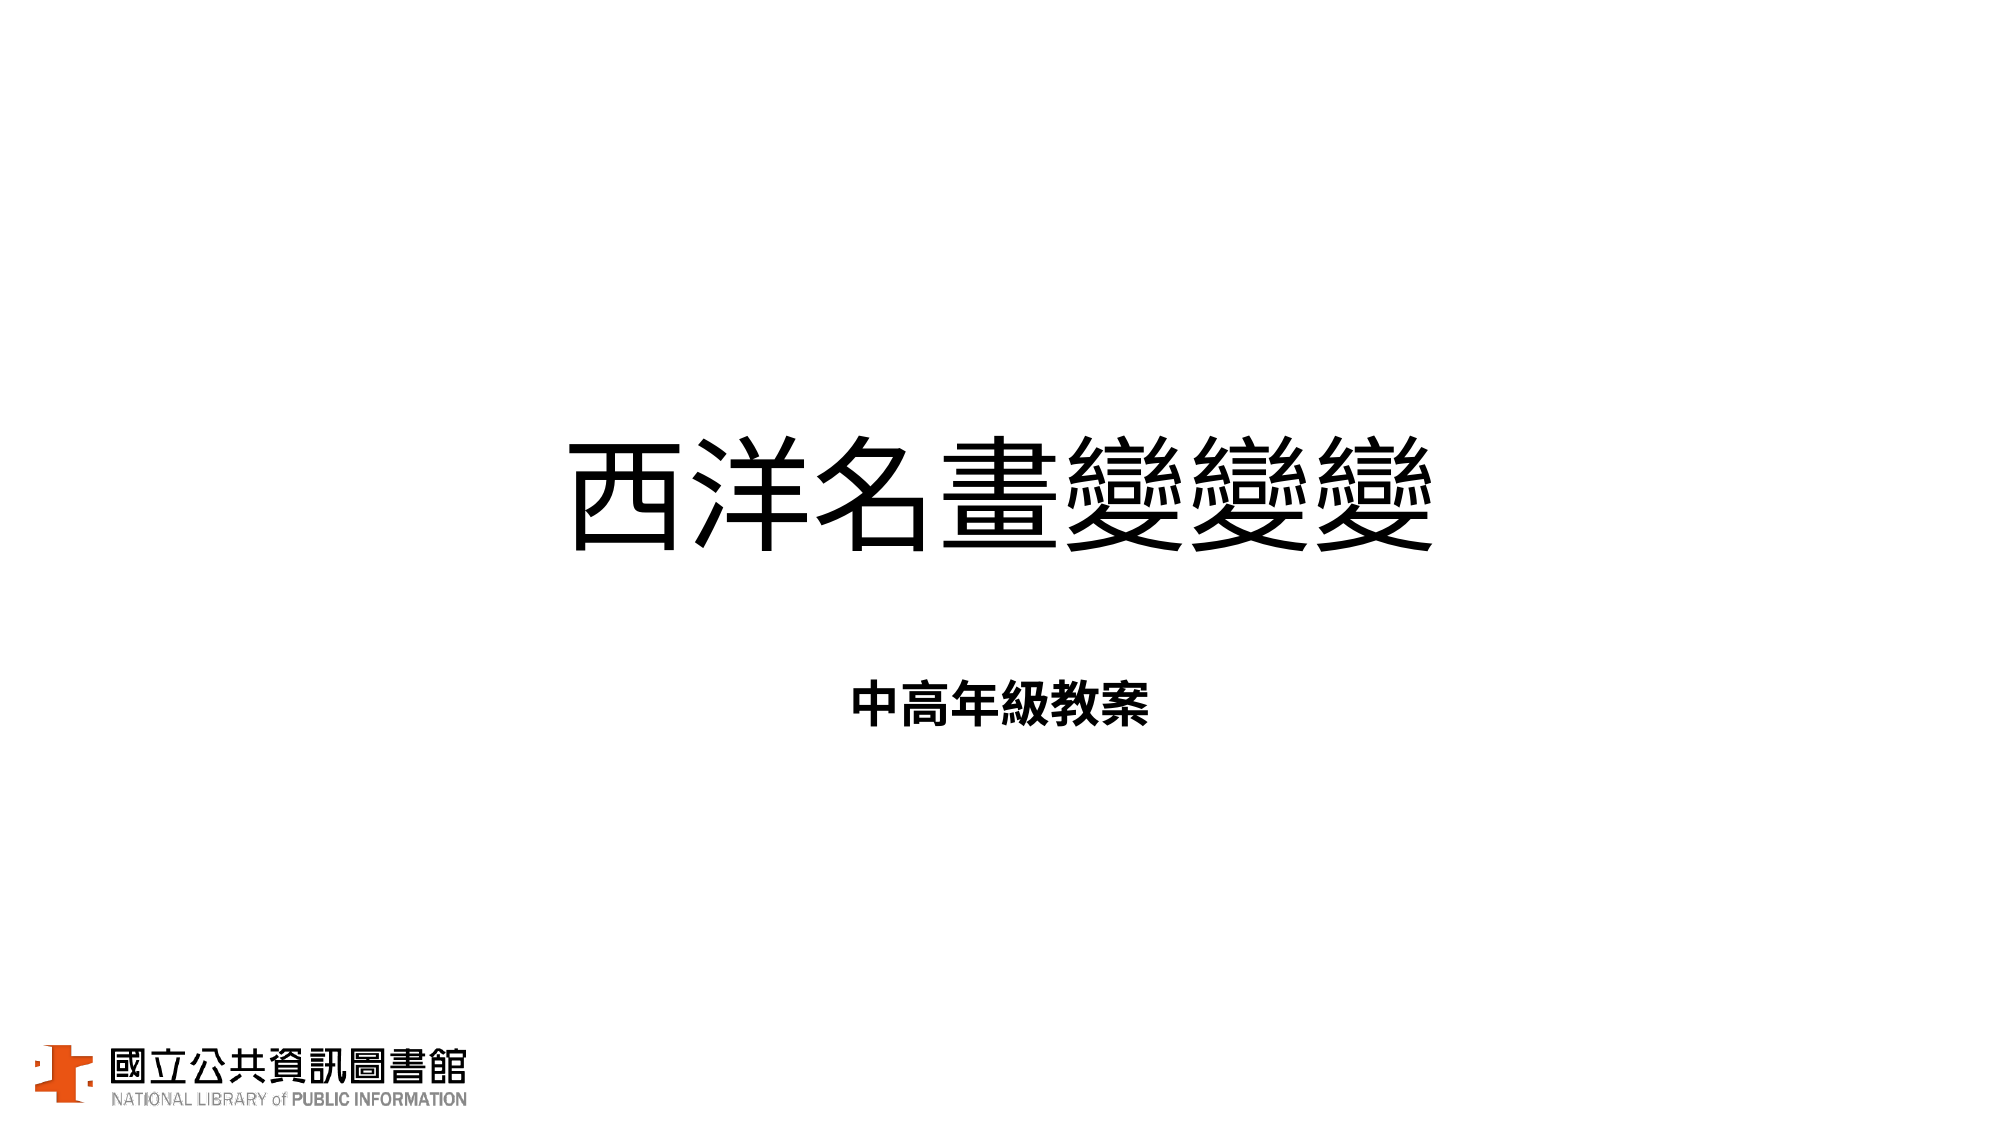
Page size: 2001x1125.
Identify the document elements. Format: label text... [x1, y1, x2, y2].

picture [32, 1042, 468, 1107]
title 西洋名畫變變變 [249, 184, 1750, 576]
subtitle 中高年級教案 [249, 590, 1750, 863]
